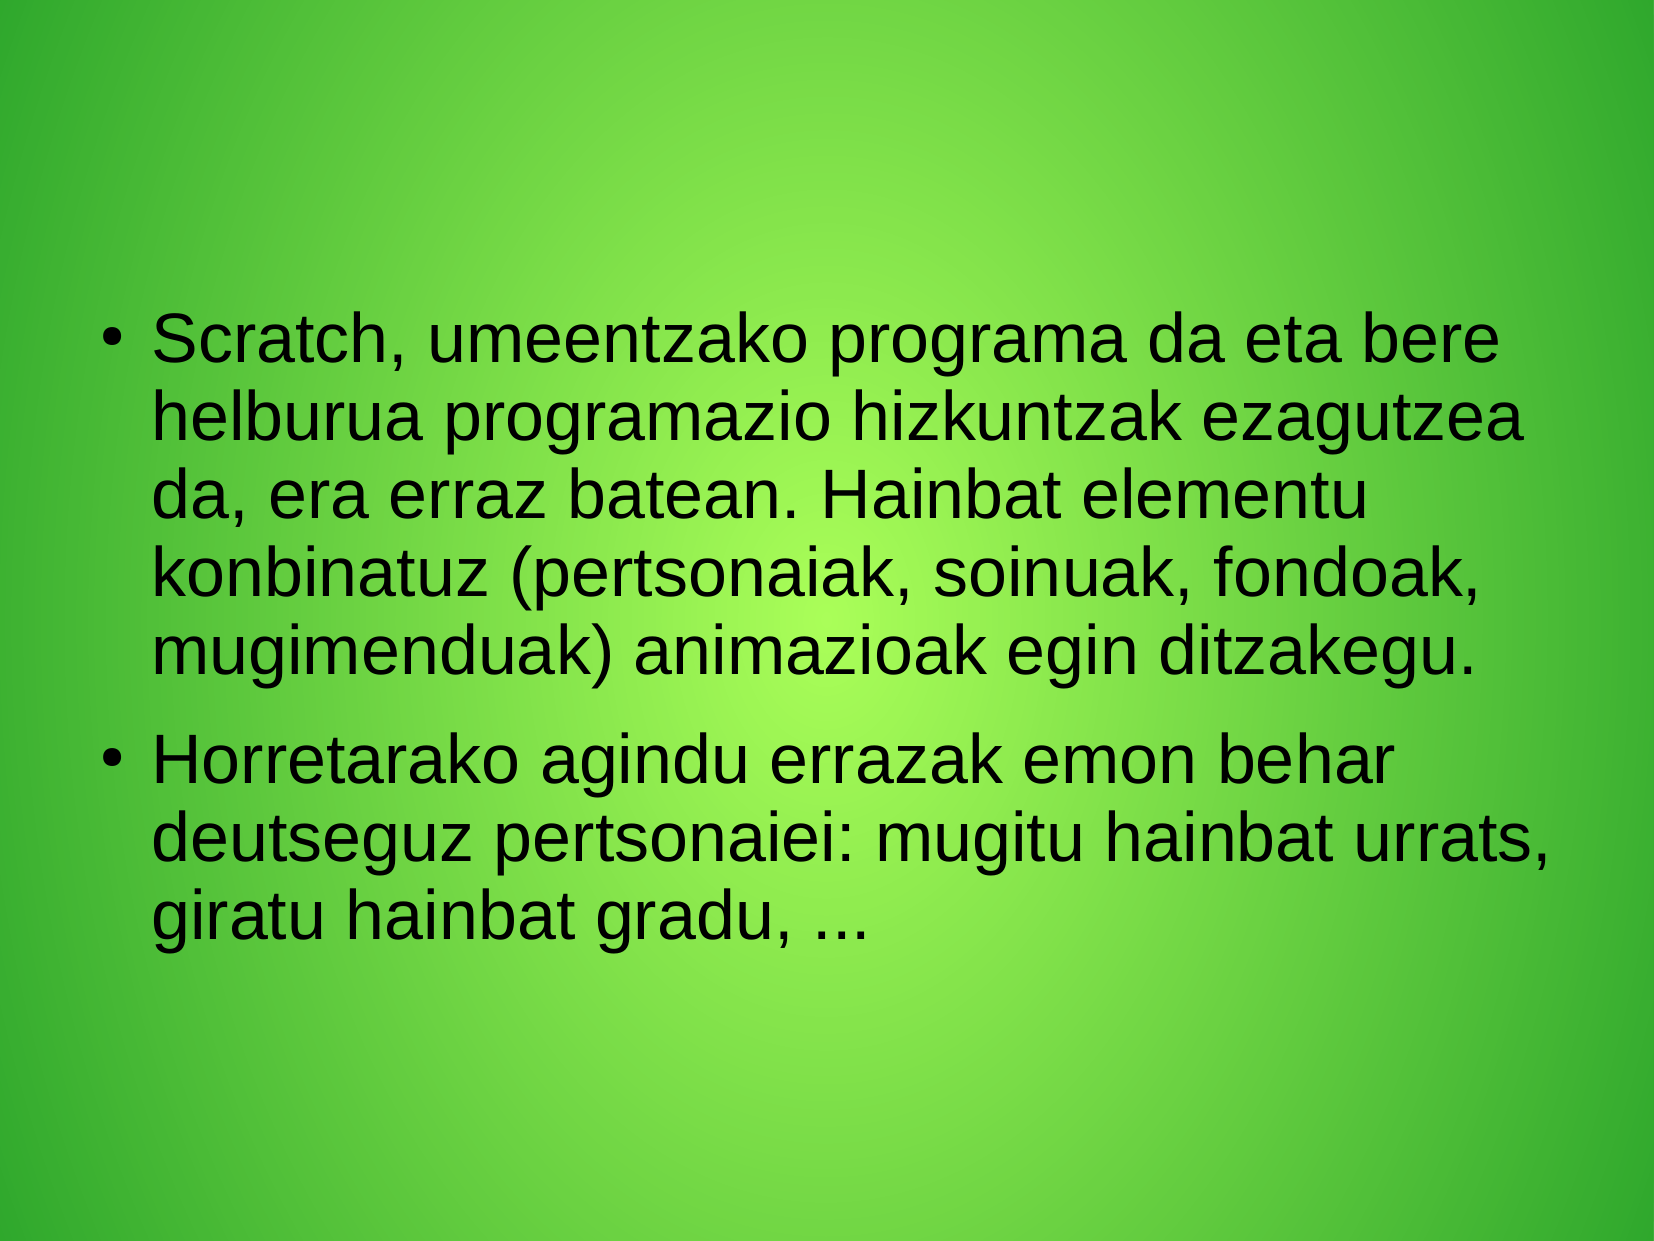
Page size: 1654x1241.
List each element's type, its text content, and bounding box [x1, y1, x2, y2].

list Scratch, umeentzako programa da eta bere helburua programazio hizkuntzak ezagutzea da, era erraz batean. Hainbat elementu konbinatuz (pertsonaiak, soinuak, fondoak, mugimenduak) animazioak egin ditzakegu. Horretarako agindu errazak emon behar deutseguz pertsonaiei: mugitu hainbat urrats, giratu hainbat gradu, ... [82, 299, 1571, 1019]
